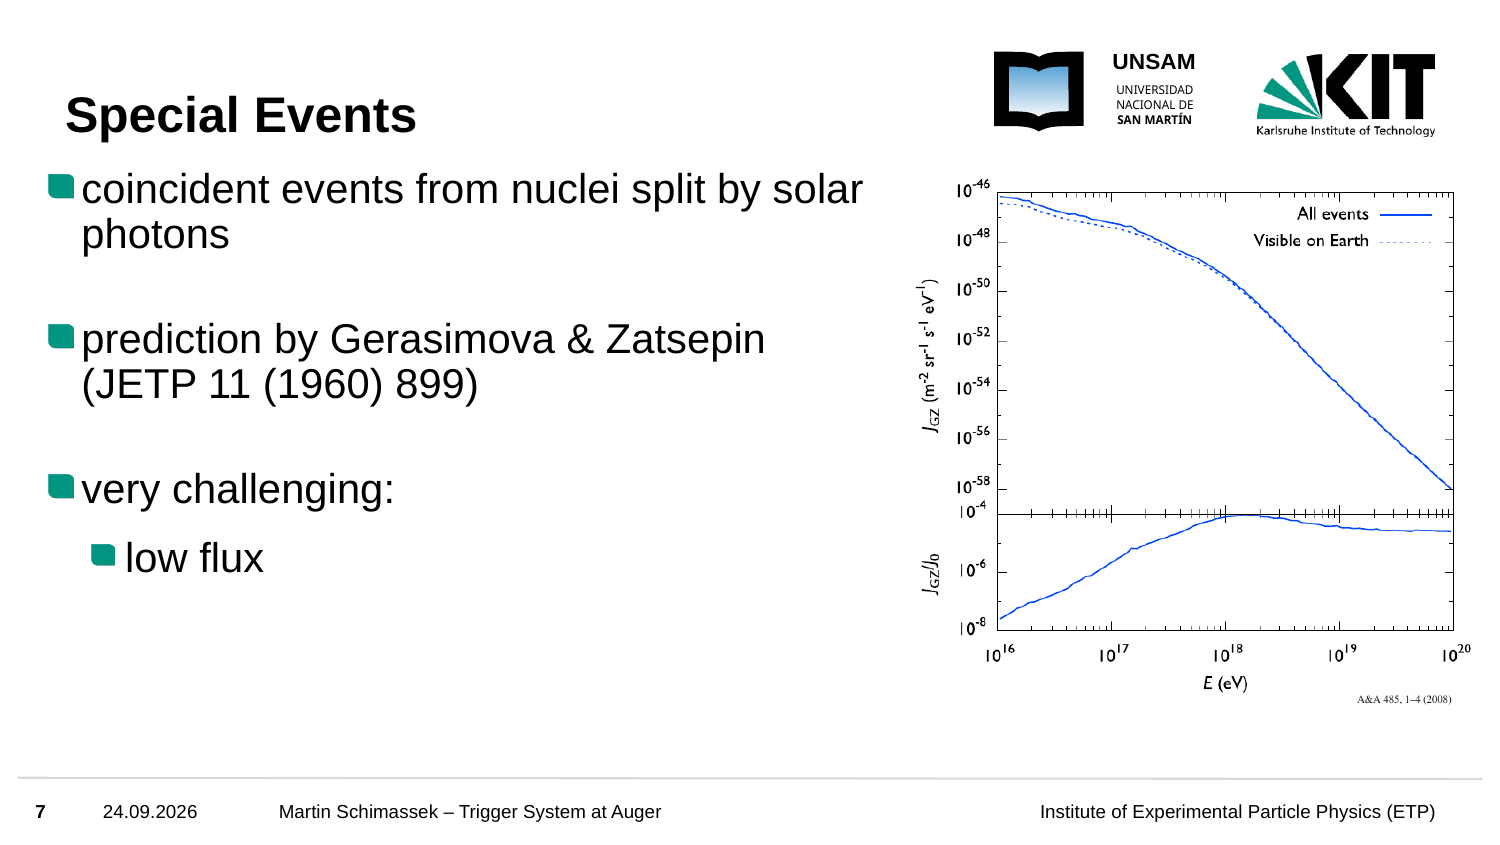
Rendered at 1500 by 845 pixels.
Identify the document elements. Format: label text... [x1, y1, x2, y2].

list coincident events from nuclei split by solar photons prediction by Gerasimova & Zatsepin (JETP 11 (1960) 899) very challenging: low flux [47, 167, 898, 703]
slide_number <number> [35, 778, 89, 844]
picture [900, 167, 1476, 706]
slide_number 01.11.2021 [102, 778, 272, 844]
title Special Events [64, 48, 1192, 144]
picture [1257, 54, 1435, 137]
